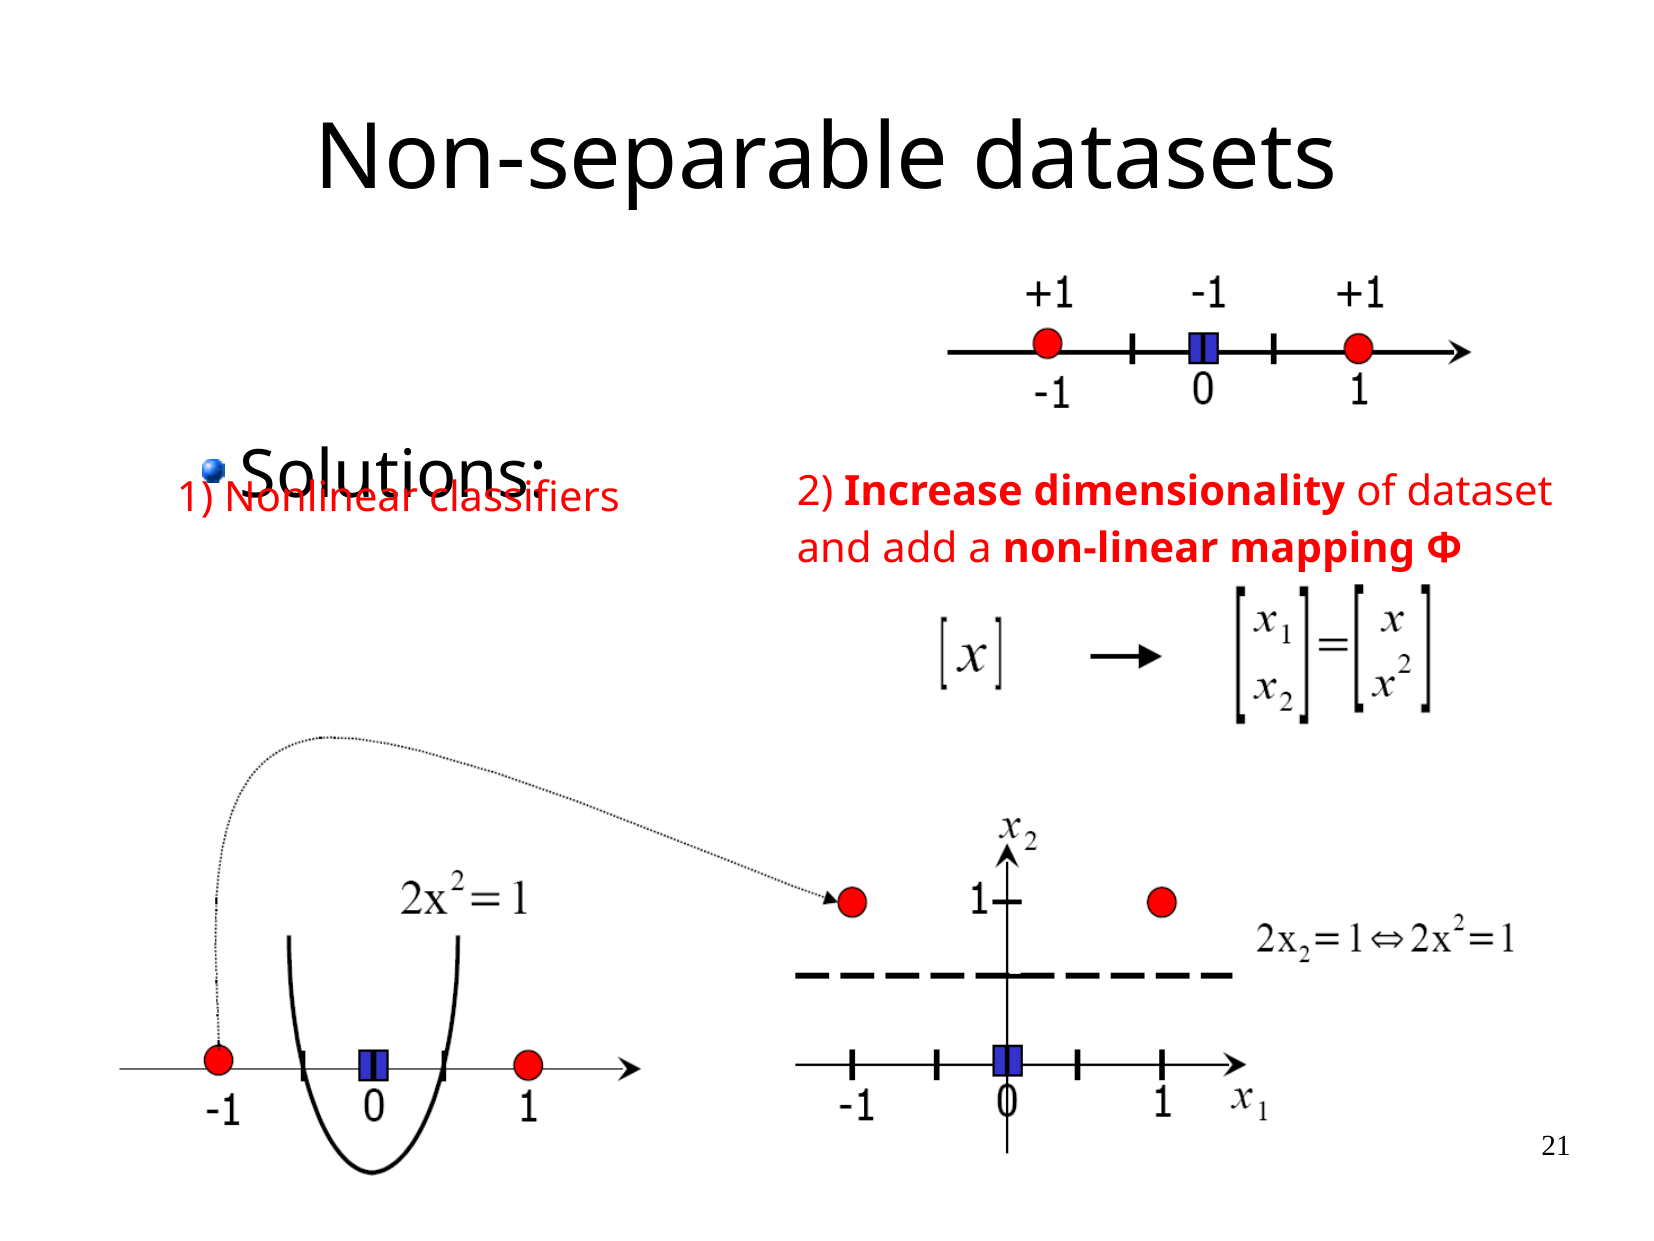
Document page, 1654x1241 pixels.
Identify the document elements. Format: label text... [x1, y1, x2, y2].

picture [934, 239, 1479, 421]
text_box Solutions: [187, 372, 1538, 463]
title Non-separable datasets [82, 49, 1571, 257]
text_box 2) Increase dimensionality of dataset and add a non-linear mapping Ф [782, 453, 1581, 562]
text_box 1) Nonlinear classifiers [162, 459, 645, 525]
picture [106, 575, 1540, 1229]
